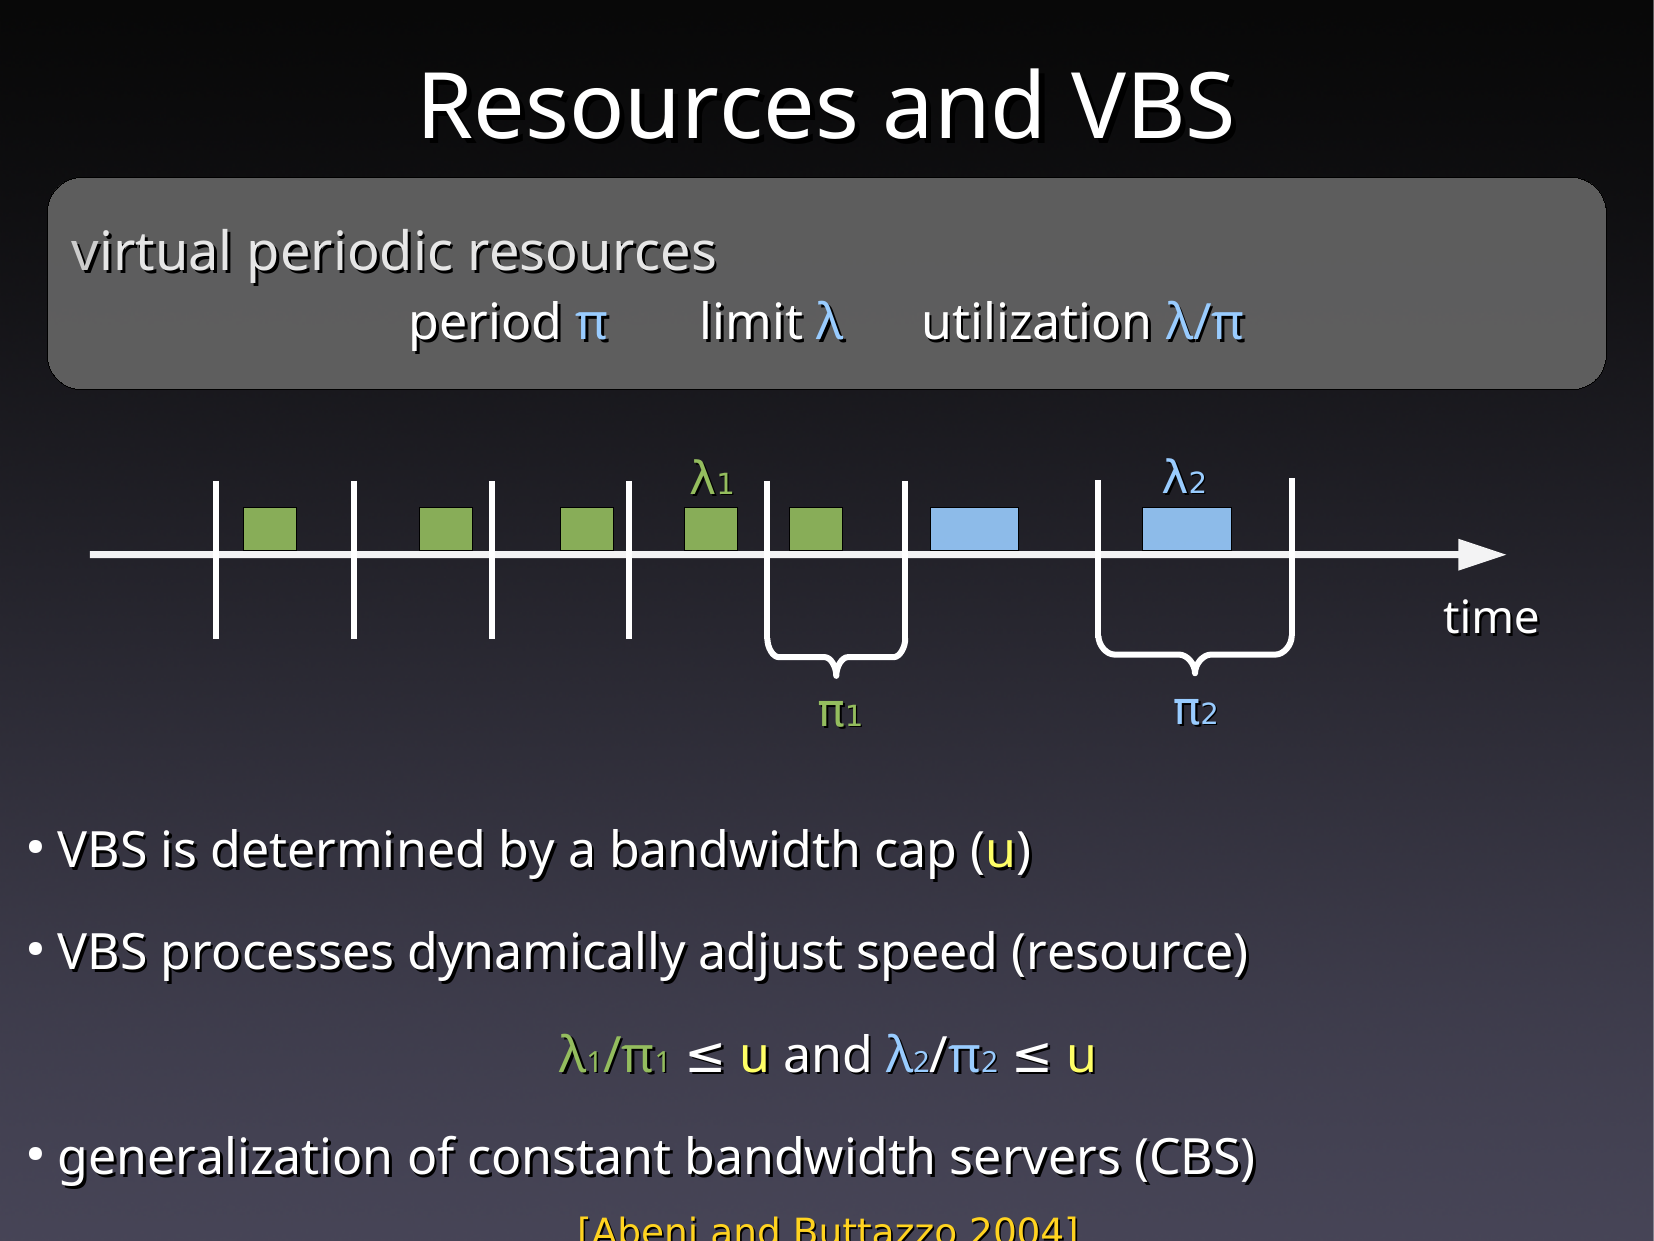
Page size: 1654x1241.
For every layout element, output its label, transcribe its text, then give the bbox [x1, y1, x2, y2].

picture [801, 1234, 811, 1241]
picture [1049, 1227, 1054, 1235]
picture [1000, 1222, 1011, 1241]
text_box [789, 507, 843, 551]
text_box π2 [1160, 682, 1232, 738]
text_box [243, 507, 297, 551]
picture [0, 0, 1654, 1241]
text_box VBS is determined by a bandwidth cap (u) VBS processes dynamically adjust speed (resource) λ1/π1 ≤ u and λ2/π2 ≤ u generalization of constant bandwidth servers (CBS) [Abeni and Buttazzo 2004] [26, 779, 1630, 1214]
picture [941, 1229, 951, 1241]
picture [1024, 1222, 1034, 1241]
picture [672, 1229, 681, 1241]
text_box virtual periodic resources period π limit λ utilization λ/π [47, 177, 1607, 390]
text_box [419, 507, 473, 551]
text_box π1 [806, 683, 875, 739]
picture [764, 1229, 774, 1241]
picture [602, 1226, 609, 1235]
text_box [684, 507, 738, 551]
picture [801, 1223, 810, 1229]
text_box λ2 [1156, 450, 1213, 505]
picture [742, 1229, 750, 1241]
text_box [560, 507, 614, 551]
title Resources and VBS [120, 0, 1533, 177]
picture [626, 1229, 635, 1241]
text_box time [1443, 584, 1568, 647]
text_box [1142, 507, 1232, 551]
text_box [930, 507, 1019, 551]
picture [648, 1229, 659, 1233]
text_box λ1 [684, 451, 740, 506]
